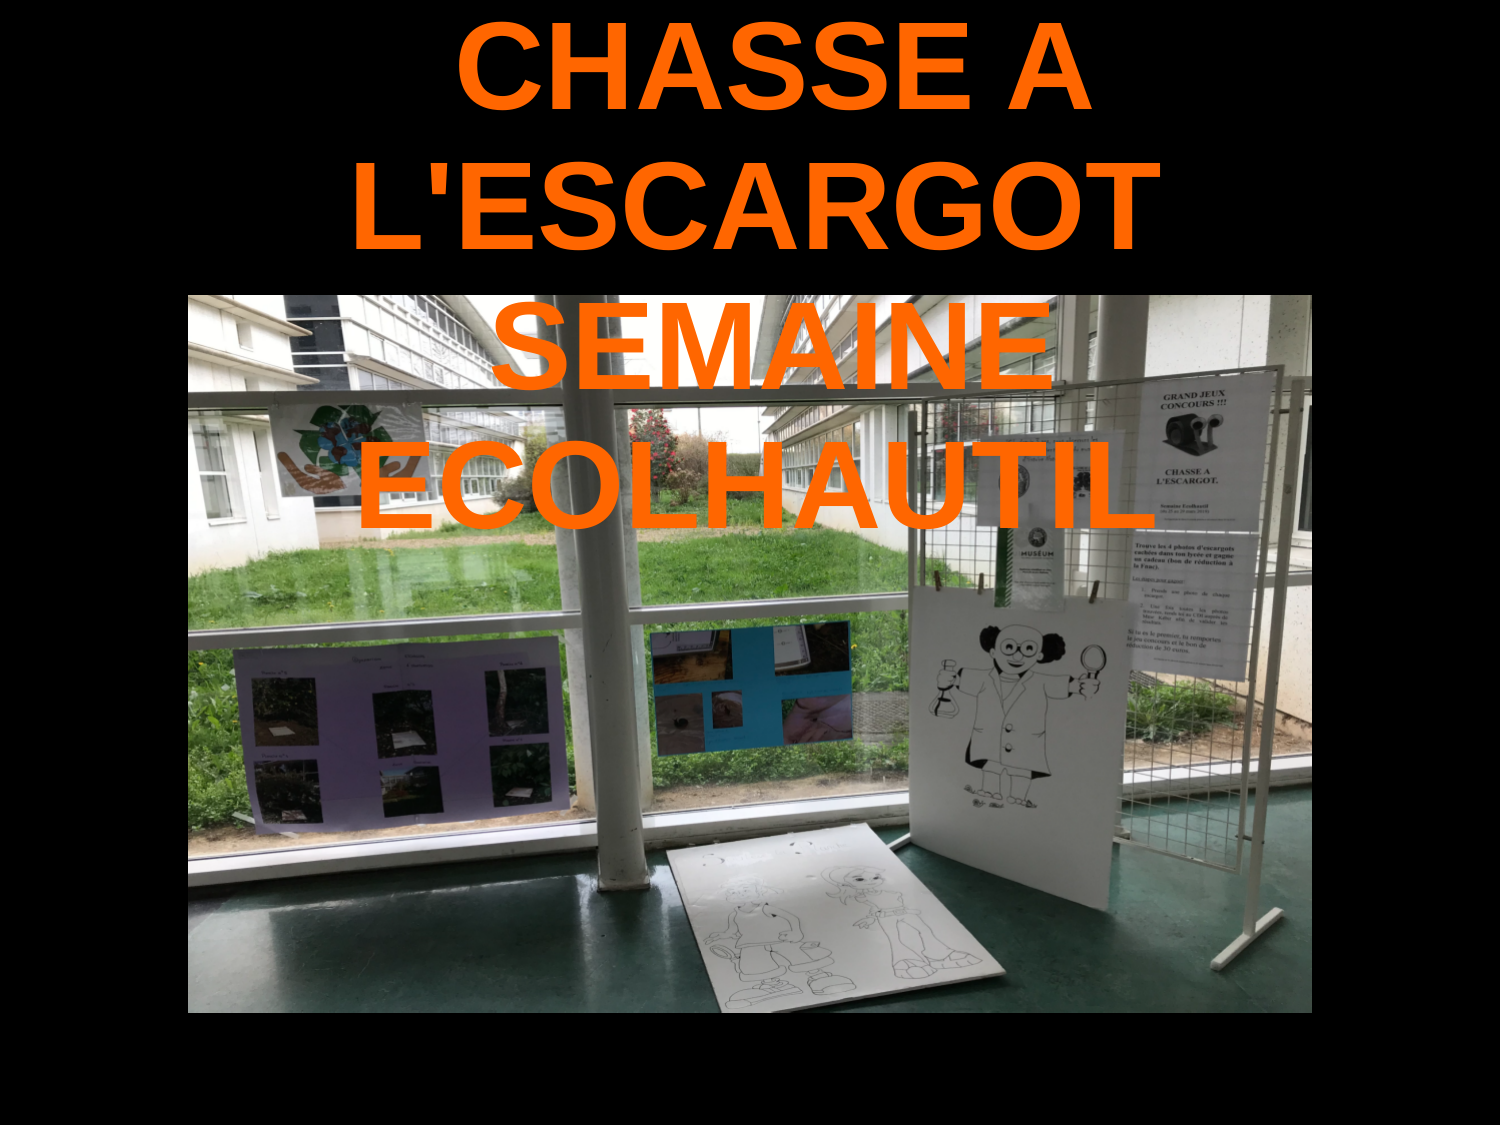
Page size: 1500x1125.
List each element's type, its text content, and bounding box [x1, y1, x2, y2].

picture [188, 295, 1312, 1013]
text_box CHASSE A L'ESCARGOT SEMAINE ECOLHAUTIL [317, 0, 1229, 563]
